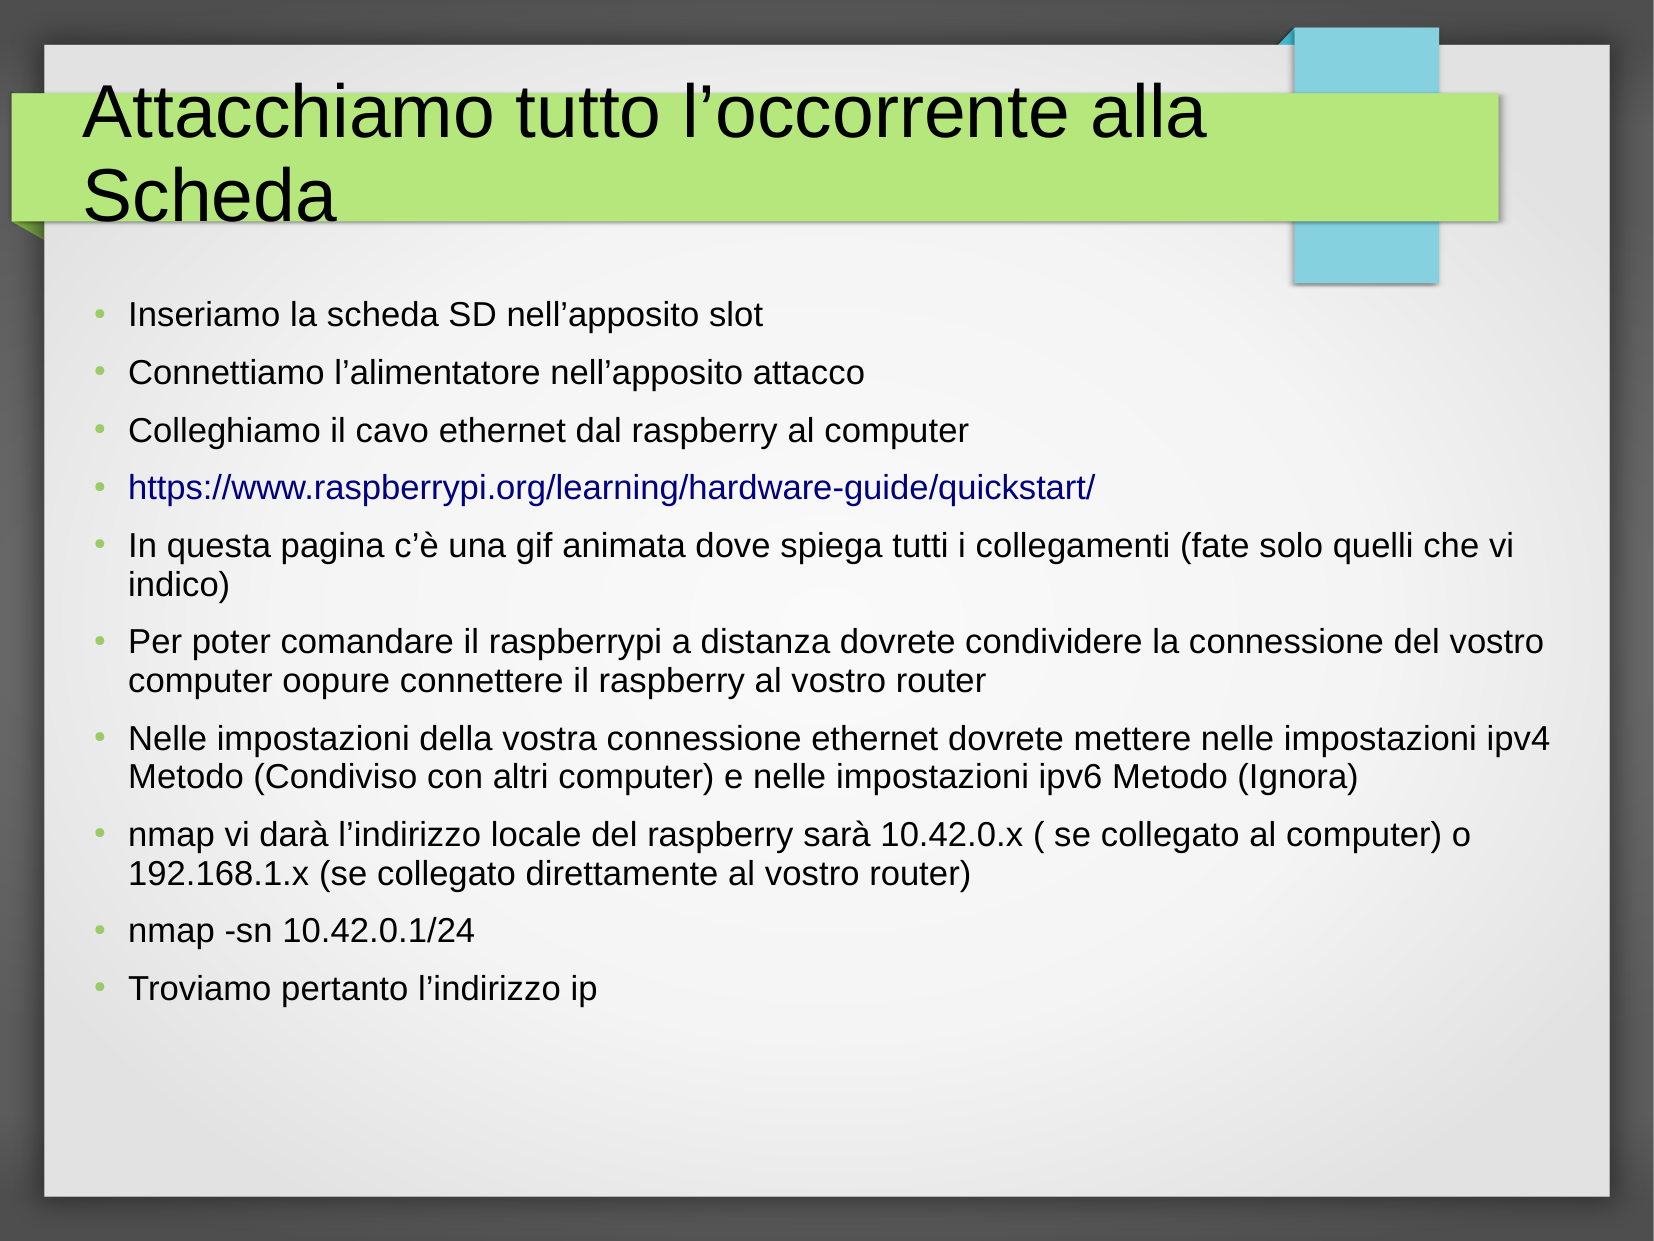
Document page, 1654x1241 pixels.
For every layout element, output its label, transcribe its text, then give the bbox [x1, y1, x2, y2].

list Inseriamo la scheda SD nell’apposito slot Connettiamo l’alimentatore nell’apposito attacco Colleghiamo il cavo ethernet dal raspberry al computer https://www.raspberrypi.org/learning/hardware-guide/quickstart/ In questa pagina c’è una gif animata dove spiega tutti i collegamenti (fate solo quelli che vi indico) Per poter comandare il raspberrypi a distanza dovrete condividere la connessione del vostro computer oopure connettere il raspberry al vostro router Nelle impostazioni della vostra connessione ethernet dovrete mettere nelle impostazioni ipv4 Metodo (Condiviso con altri computer) e nelle impostazioni ipv6 Metodo (Ignora) nmap vi darà l’indirizzo locale del raspberry sarà 10.42.0.x ( se collegato al computer) o 192.168.1.x (se collegato direttamente al vostro router) nmap -sn 10.42.0.1/24 Troviamo pertanto l’indirizzo ip [82, 295, 1571, 1015]
title Attacchiamo tutto l’occorrente alla Scheda [82, 70, 1264, 238]
picture [0, 0, 1654, 1241]
